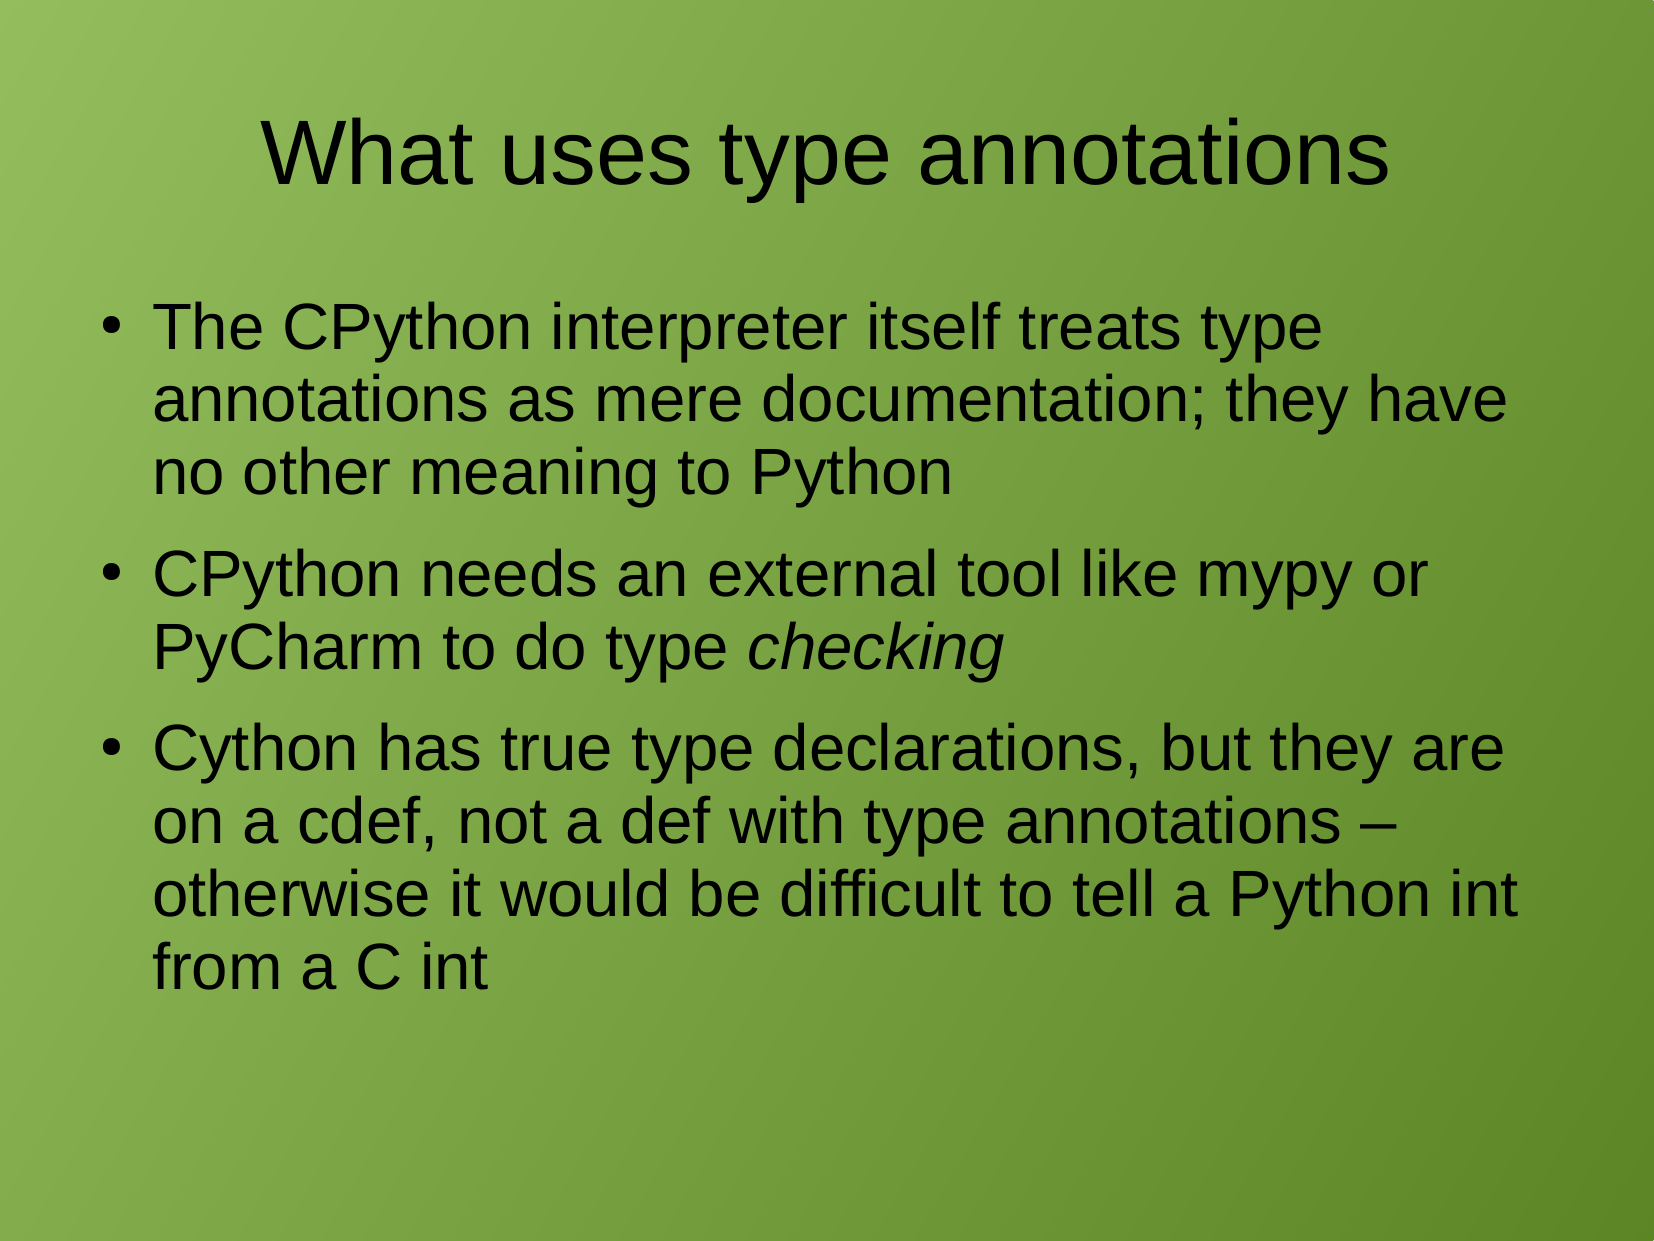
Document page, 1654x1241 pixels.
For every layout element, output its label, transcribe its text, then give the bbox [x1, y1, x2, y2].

title What uses type annotations [82, 49, 1571, 257]
list The CPython interpreter itself treats type annotations as mere documentation; they have no other meaning to Python CPython needs an external tool like mypy or PyCharm to do type checking Cython has true type declarations, but they are on a cdef, not a def with type annotations – otherwise it would be difficult to tell a Python int from a C int [82, 290, 1571, 1010]
